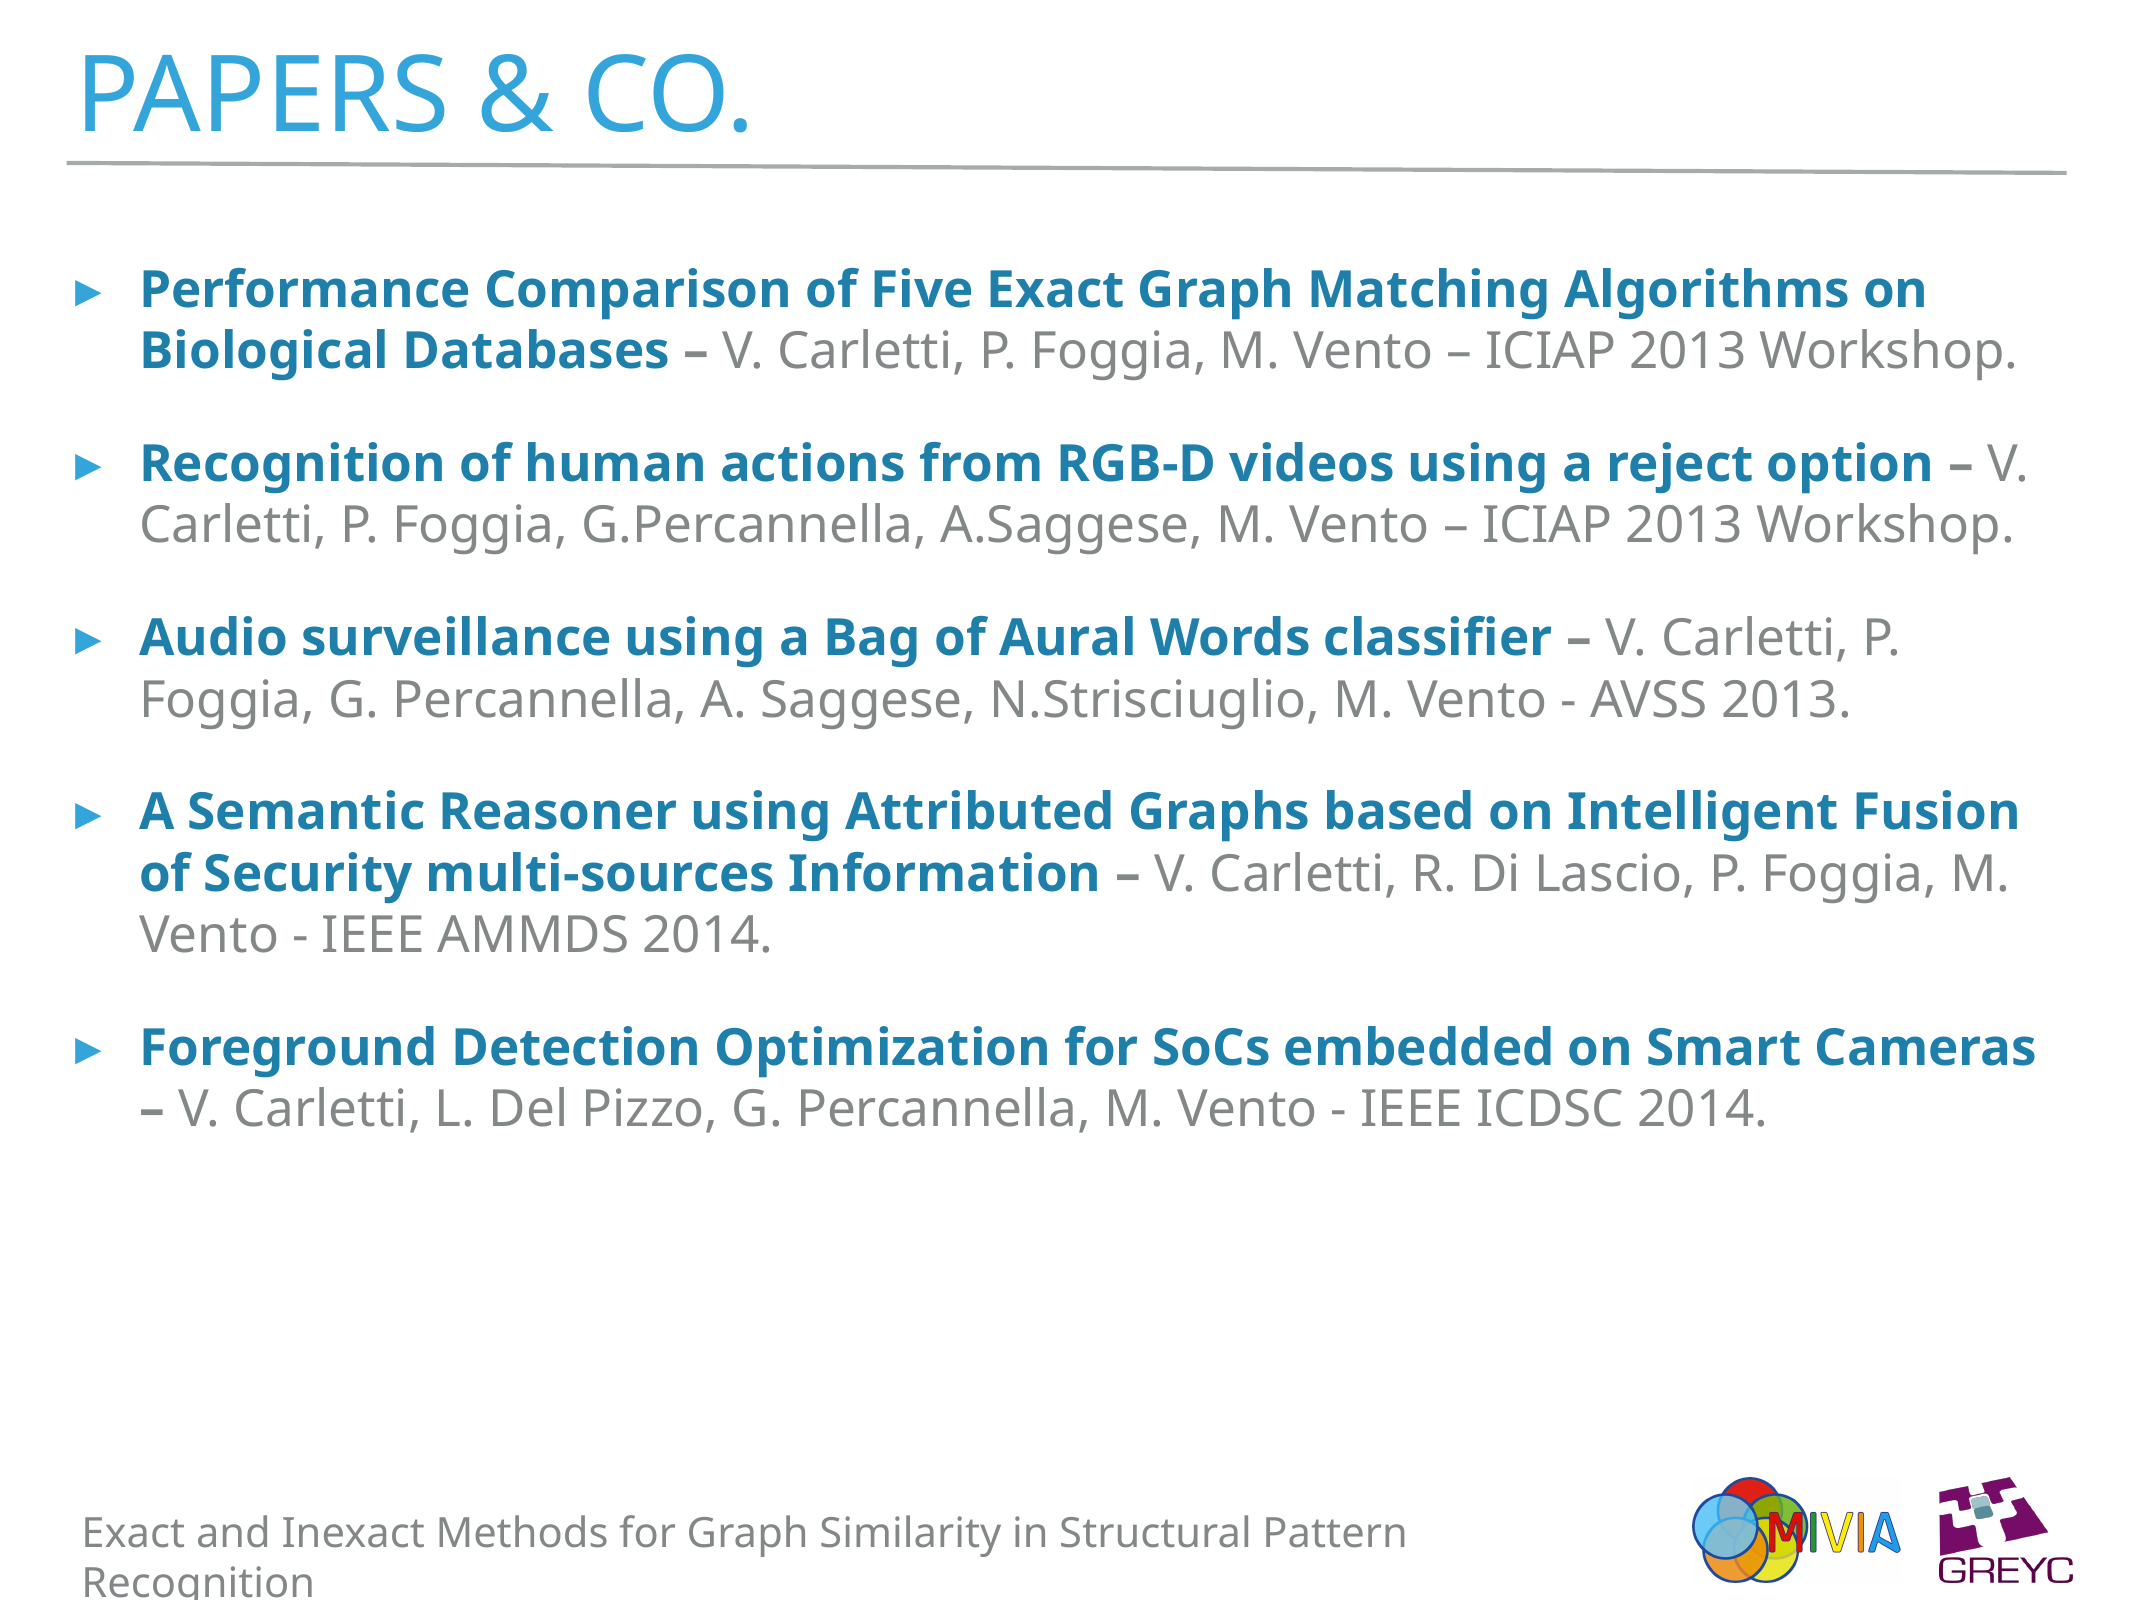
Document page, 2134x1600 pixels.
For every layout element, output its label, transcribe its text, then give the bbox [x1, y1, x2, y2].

title PAPErS & Co. [66, 41, 1662, 161]
picture [1692, 1477, 1902, 1583]
list Performance Comparison of Five Exact Graph Matching Algorithms on Biological Databases – V. Carletti, P. Foggia, M. Vento – ICIAP 2013 Workshop. Recognition of human actions from RGB-D videos using a reject option – V. Carletti, P. Foggia, G.Percannella, A.Saggese, M. Vento – ICIAP 2013 Workshop. Audio surveillance using a Bag of Aural Words classifier – V. Carletti, P. Foggia, G. Percannella, A. Saggese, N.Strisciuglio, M. Vento - AVSS 2013. A Semantic Reasoner using Attributed Graphs based on Intelligent Fusion of Security multi-sources Information – V. Carletti, R. Di Lascio, P. Foggia, M. Vento - IEEE AMMDS 2014. Foreground Detection Optimization for SoCs embedded on Smart Cameras – V. Carletti, L. Del Pizzo, G. Percannella, M. Vento - IEEE ICDSC 2014. [66, 247, 2081, 1259]
picture [1939, 1477, 2073, 1583]
